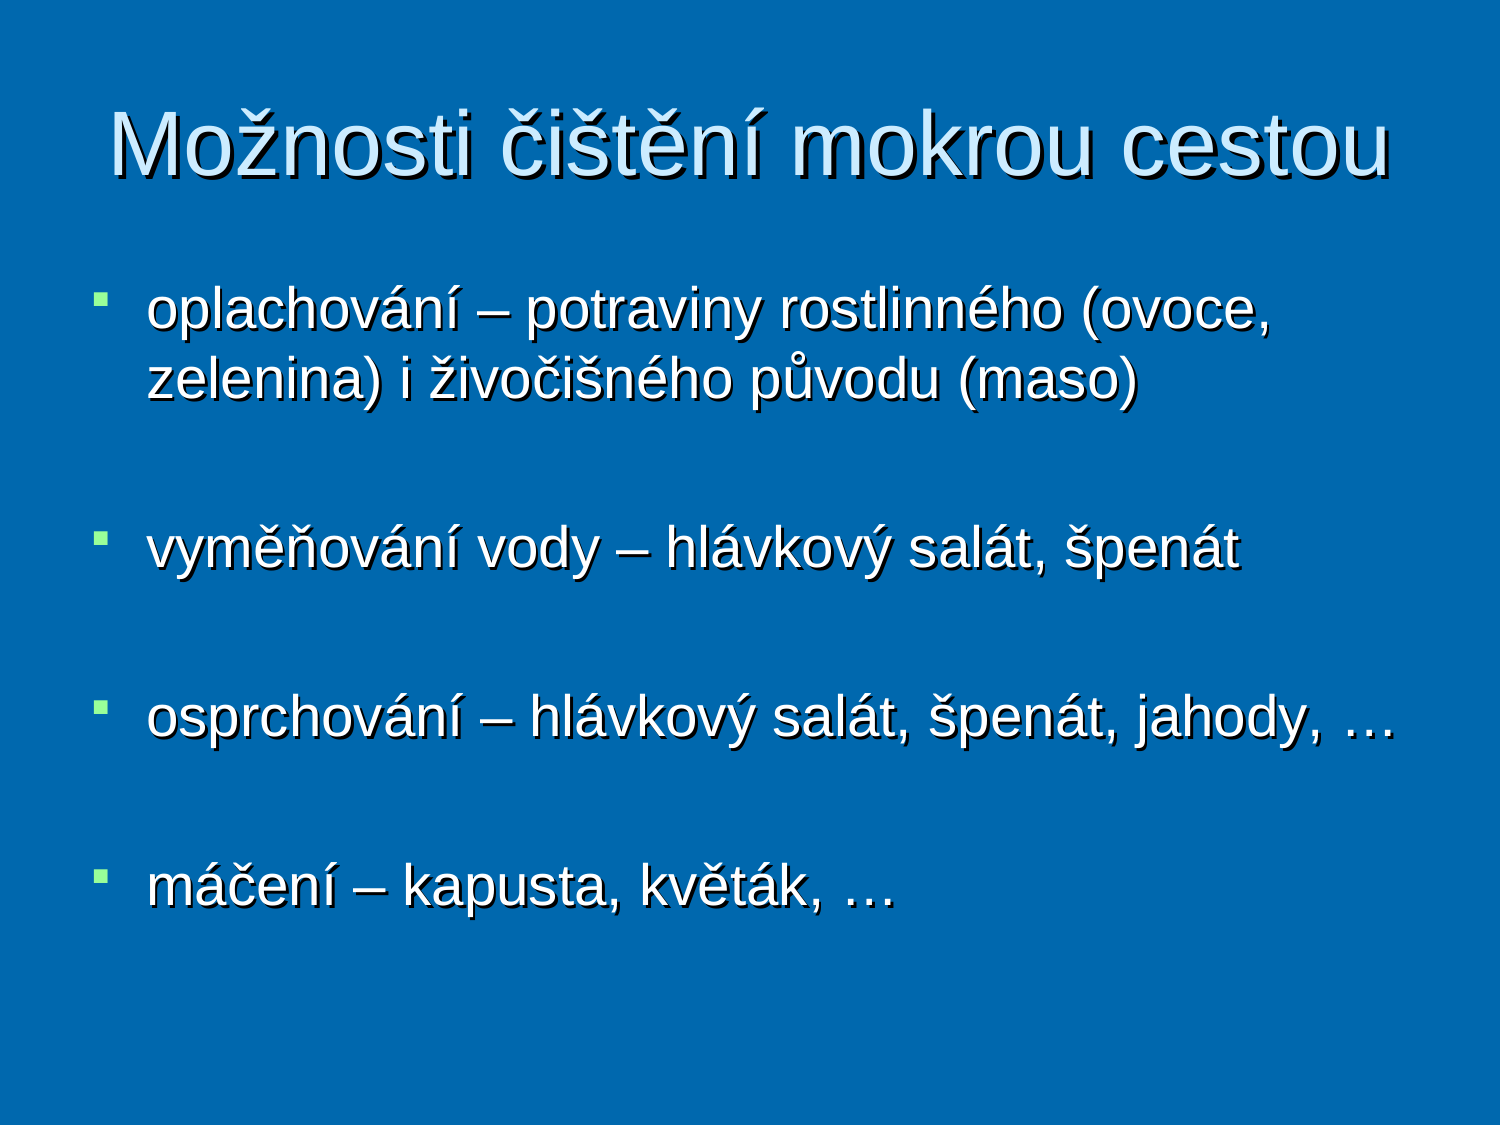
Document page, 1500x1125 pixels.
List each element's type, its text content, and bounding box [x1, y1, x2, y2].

title Možnosti čištění mokrou cestou [75, 45, 1426, 233]
list oplachování – potraviny rostlinného (ovoce, zelenina) i živočišného původu (maso) vyměňování vody – hlávkový salát, špenát osprchování – hlávkový salát, špenát, jahody, … máčení – kapusta, květák, … [75, 262, 1426, 1006]
